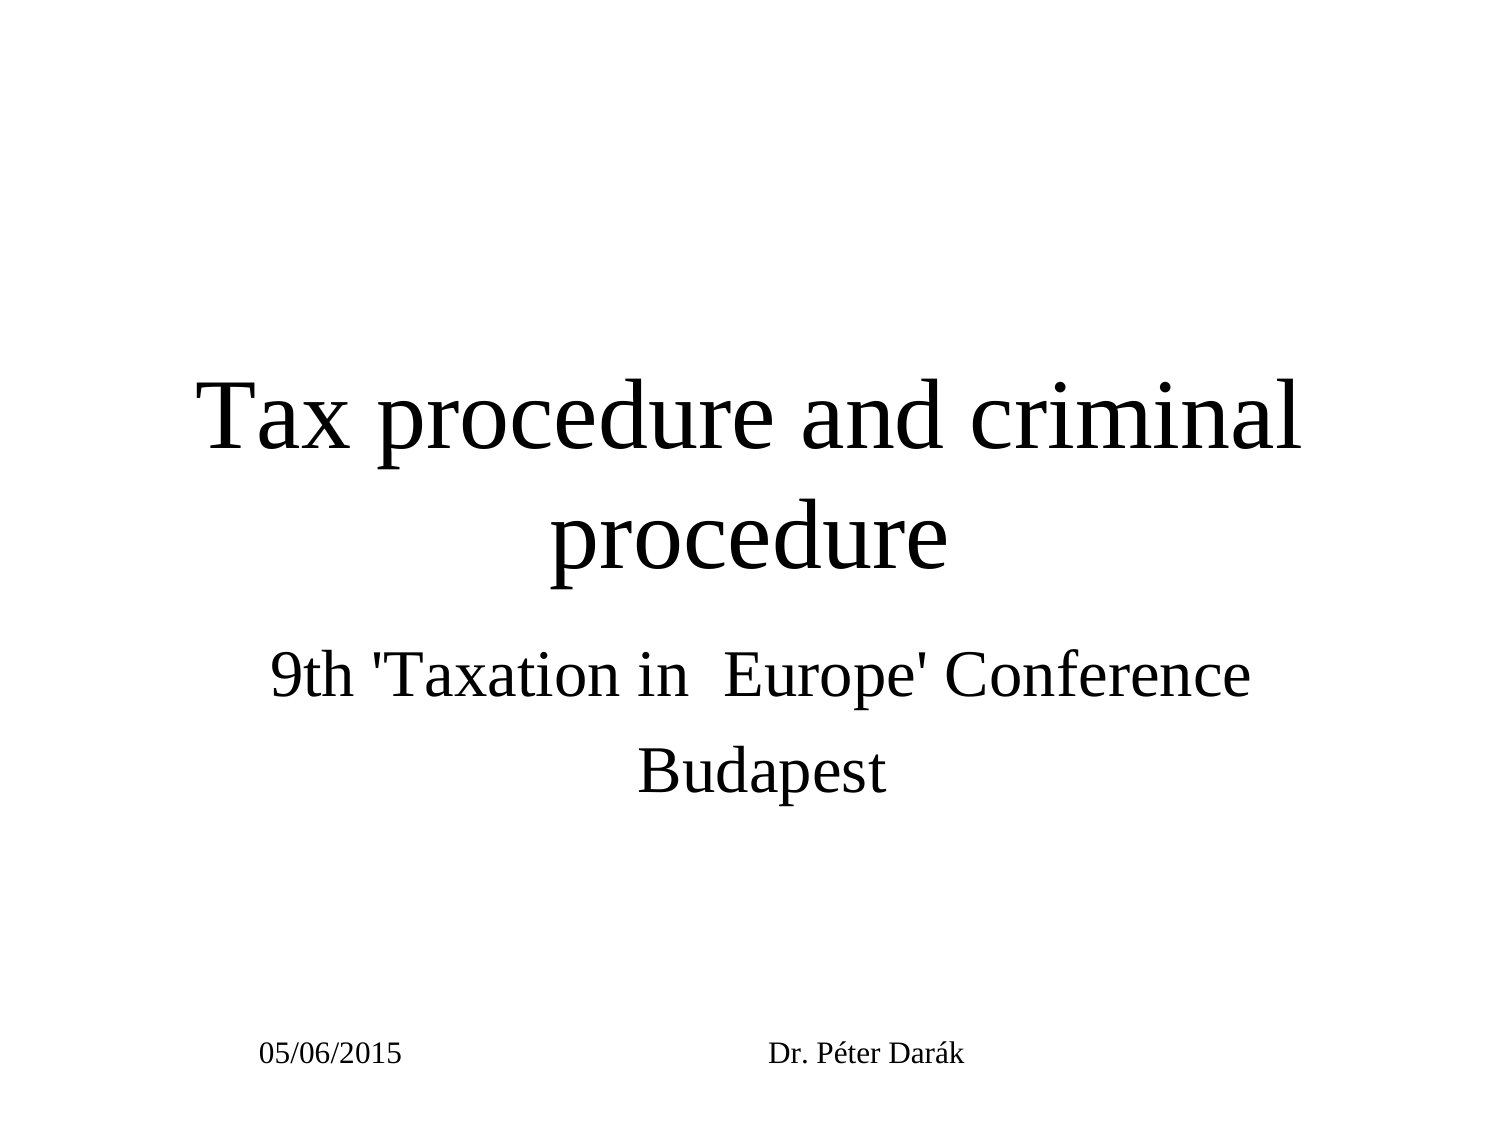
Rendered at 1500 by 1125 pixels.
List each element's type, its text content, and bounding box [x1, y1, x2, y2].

text_box 9th 'Taxation in Europe' Conference Budapest [237, 621, 1288, 910]
title Tax procedure and criminal procedure [112, 374, 1388, 563]
